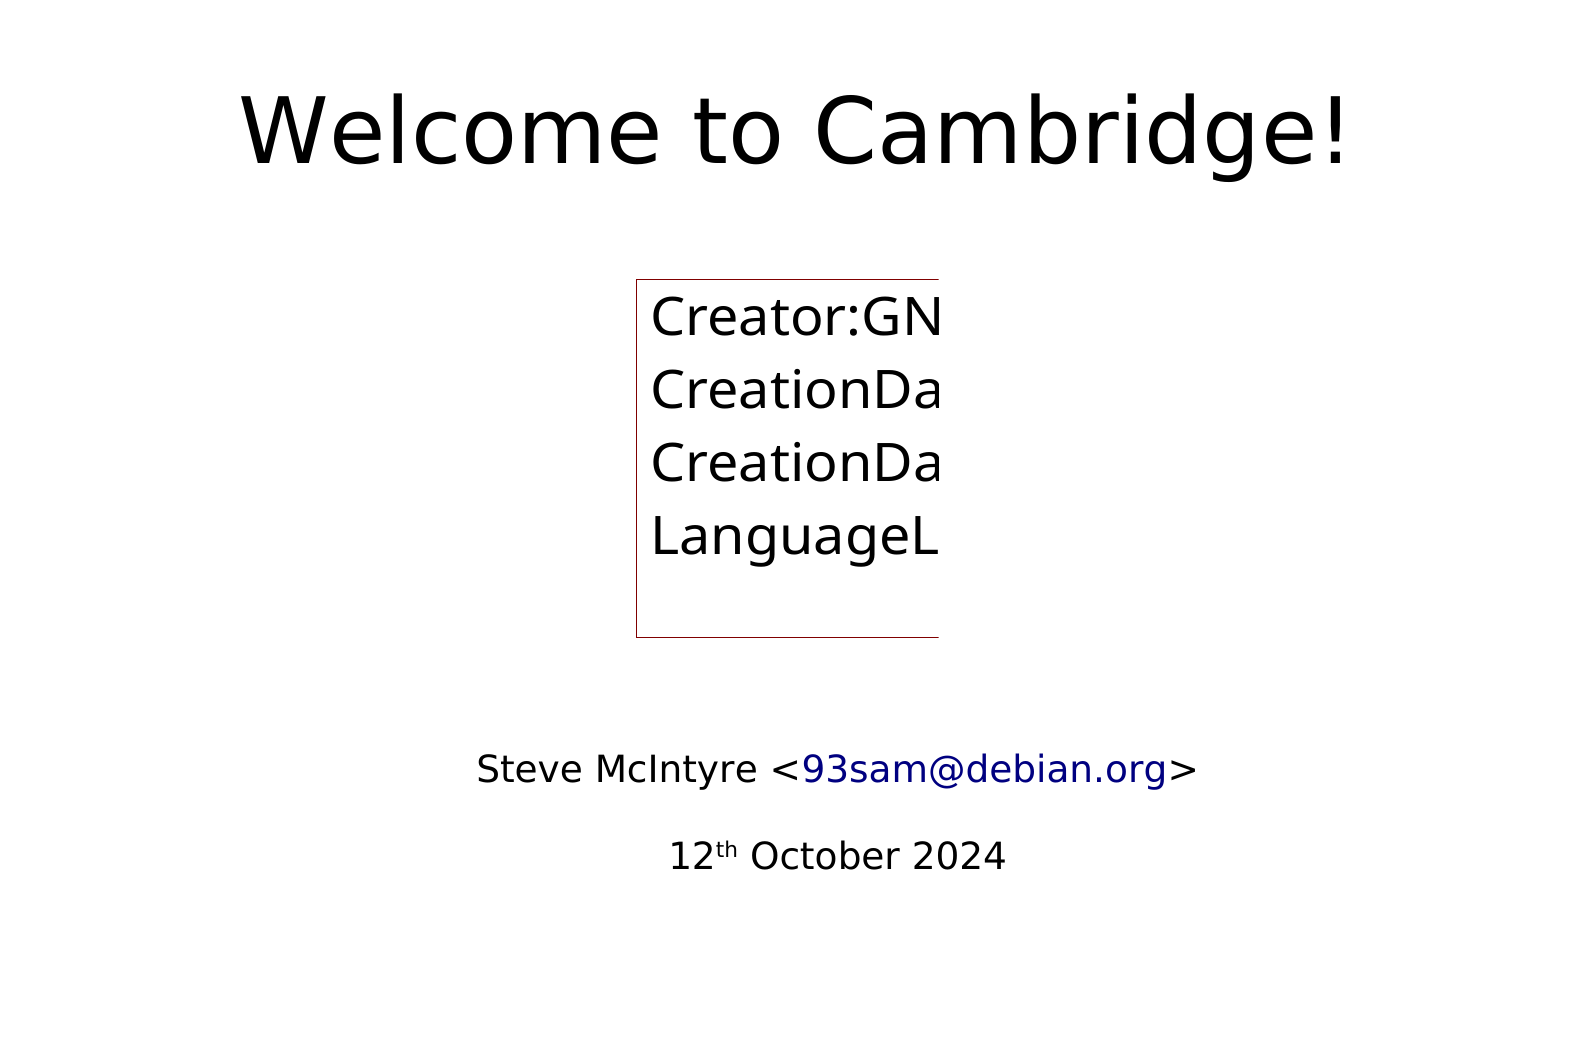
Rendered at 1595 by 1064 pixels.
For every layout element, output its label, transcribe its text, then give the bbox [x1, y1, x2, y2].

picture [632, 275, 939, 638]
title Welcome to Cambridge! [79, 24, 1515, 239]
subtitle Steve McIntyre <93sam@debian.org> 12th October 2024 [102, 562, 1538, 1064]
